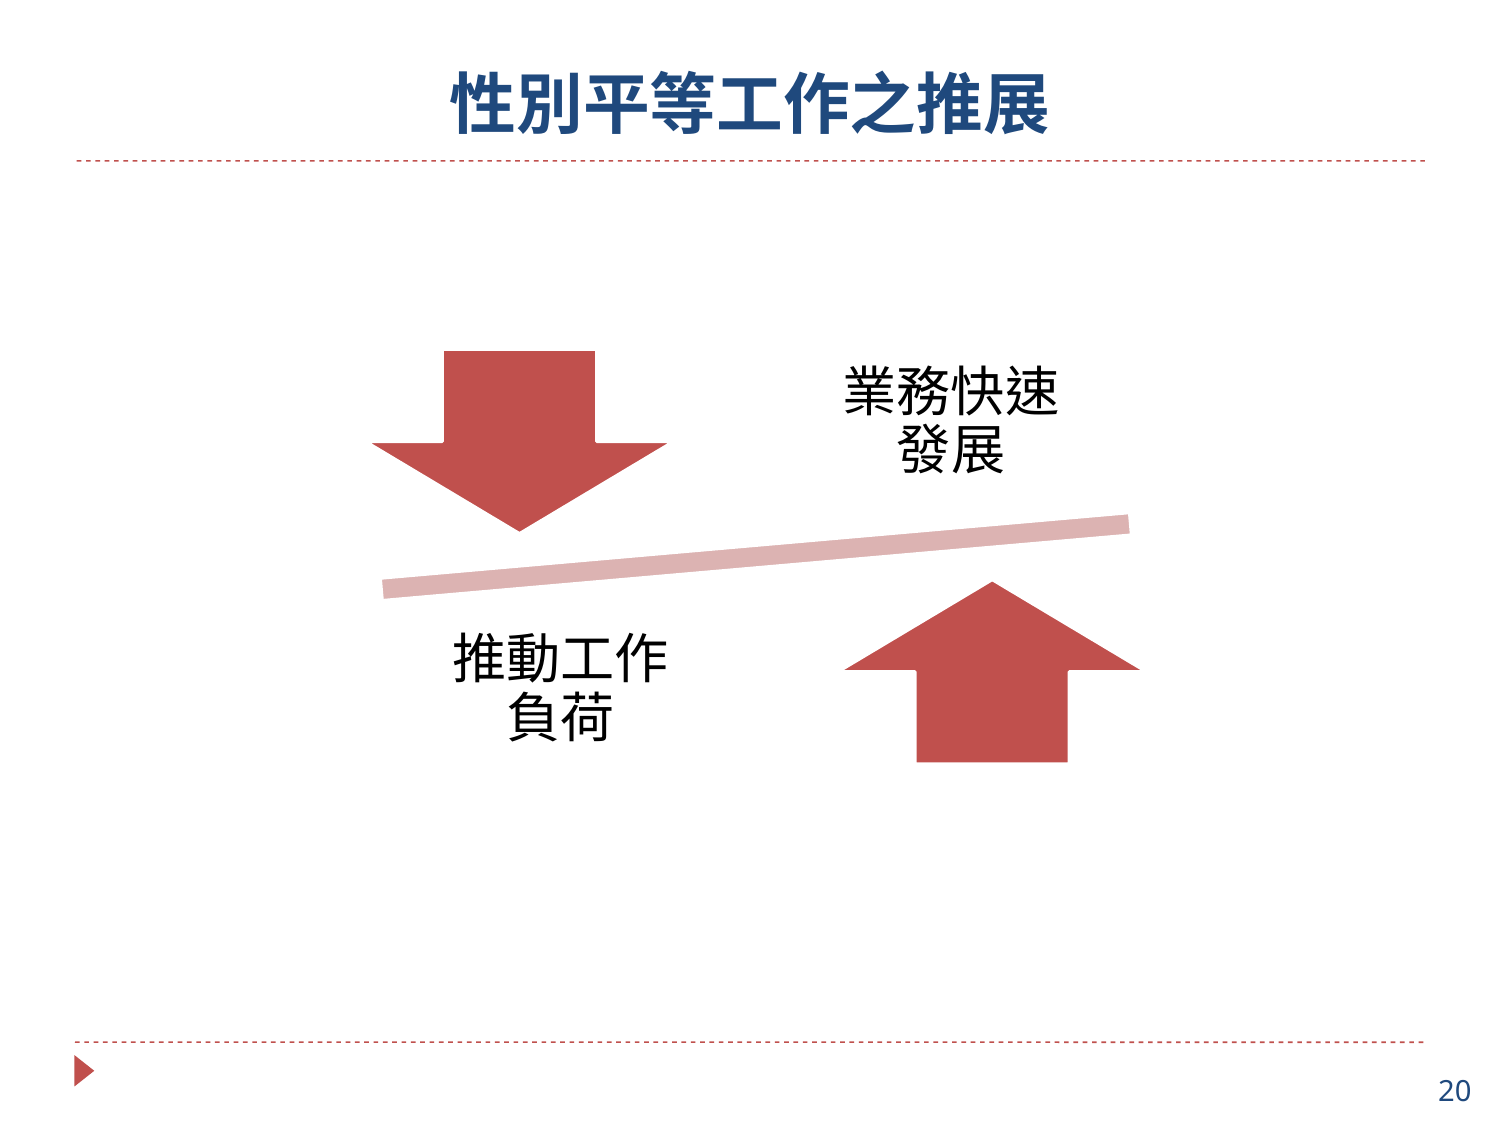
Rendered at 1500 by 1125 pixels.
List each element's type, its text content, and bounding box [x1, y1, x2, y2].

text_box 推動工作負荷 [396, 593, 726, 787]
text_box [380, 512, 1132, 601]
text_box 20 [1423, 1065, 1500, 1125]
text_box [365, 349, 674, 534]
text_box [838, 579, 1147, 764]
text_box 業務快速發展 [786, 326, 1116, 520]
title 性別平等工作之推展 [75, 24, 1426, 150]
